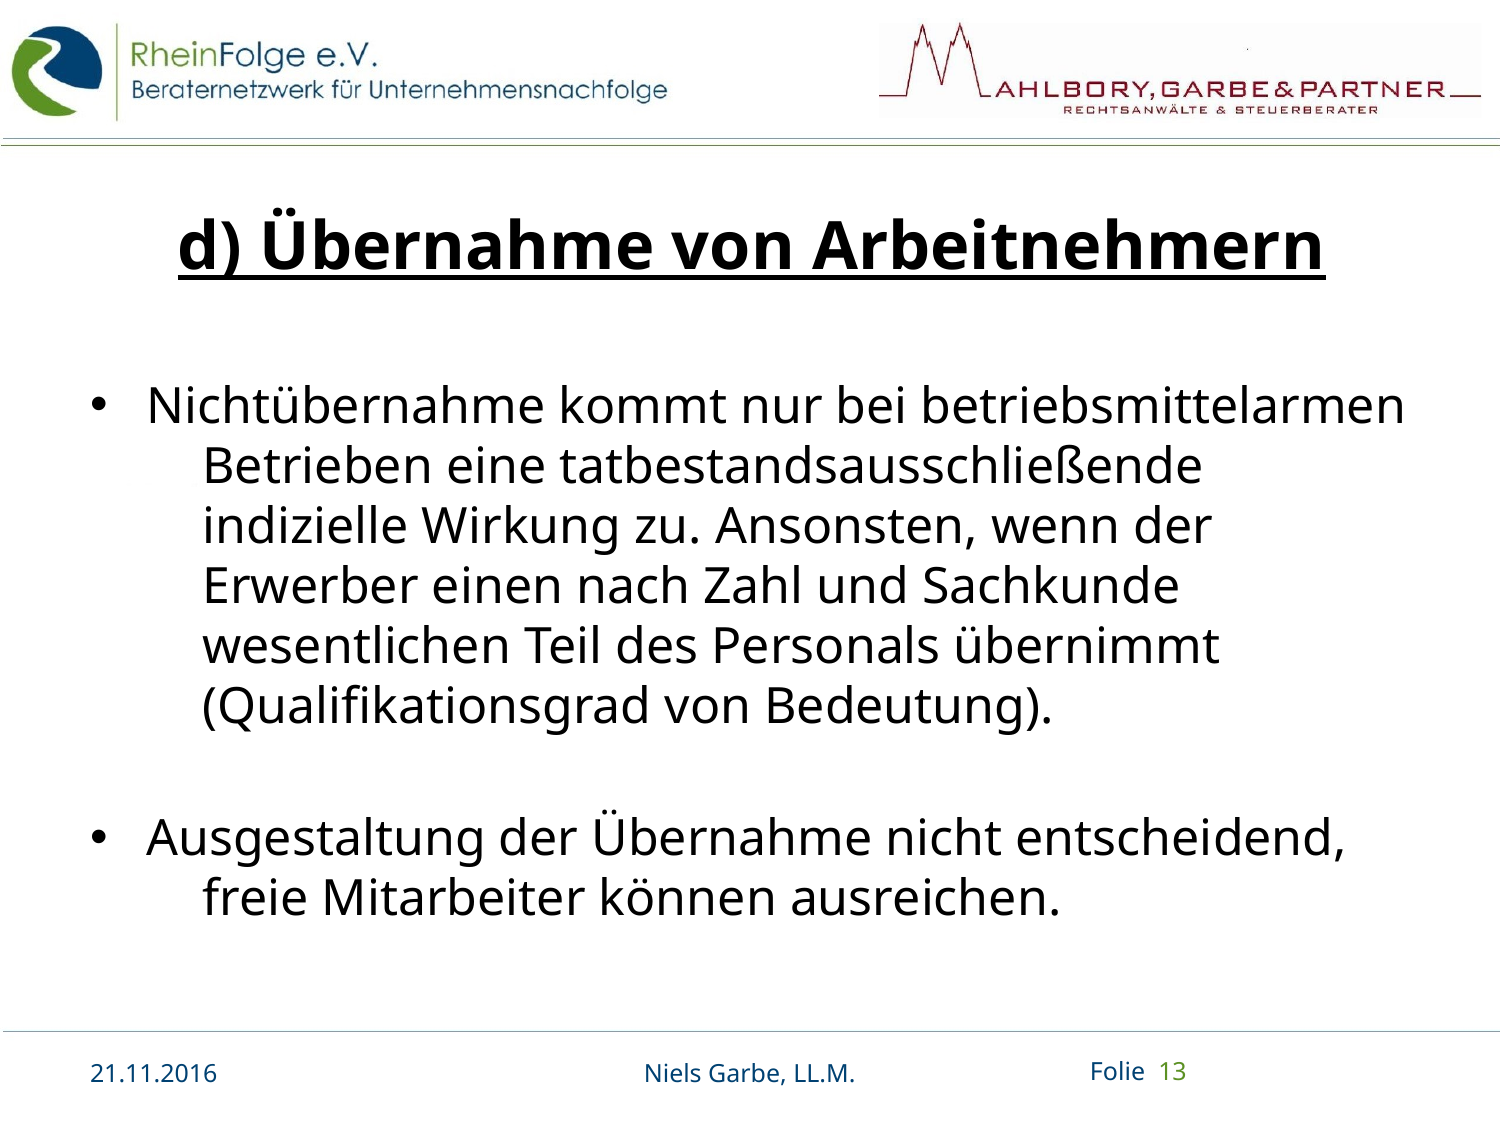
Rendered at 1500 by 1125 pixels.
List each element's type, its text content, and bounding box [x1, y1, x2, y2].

text_box 21.11.2016 [75, 1075, 426, 1103]
title d) Übernahme von Arbeitnehmern [76, 149, 1427, 337]
list Nichtübernahme kommt nur bei betriebsmittelarmen Betrieben eine tatbestandsausschließende indizielle Wirkung zu. Ansonsten, wenn der Erwerber einen nach Zahl und Sachkunde wesentlichen Teil des Personals übernimmt (Qualifikationsgrad von Bedeutung). Ausgestaltung der Übernahme nicht entscheidend, freie Mitarbeiter können ausreichen. [75, 365, 1426, 1075]
text_box Folie ‹Nr.› [1074, 1075, 1426, 1103]
text_box Niels Garbe, LL.M. [512, 1075, 988, 1103]
